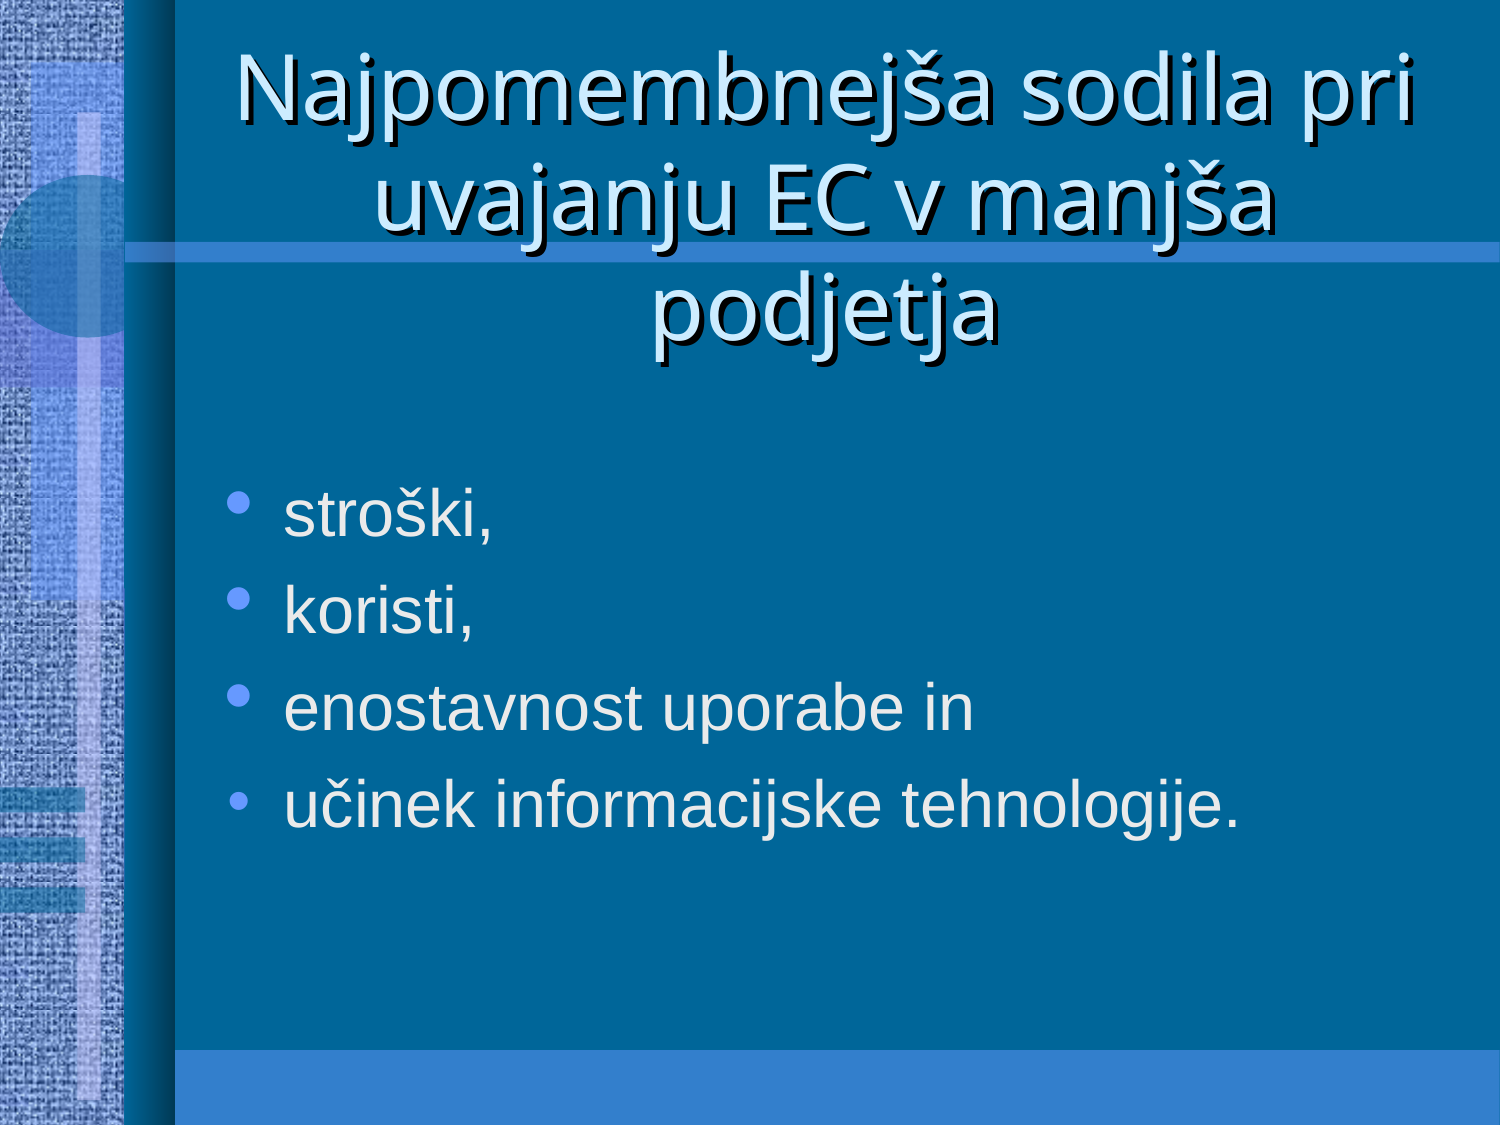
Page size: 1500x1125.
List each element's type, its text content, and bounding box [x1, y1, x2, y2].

title Najpomembnejša sodila pri uvajanju EC v manjša podjetja [187, 76, 1463, 312]
picture [0, 0, 123, 249]
list stroški, koristi, enostavnost uporabe in učinek informacijske tehnologije. [212, 462, 1488, 888]
picture [0, 388, 124, 1125]
